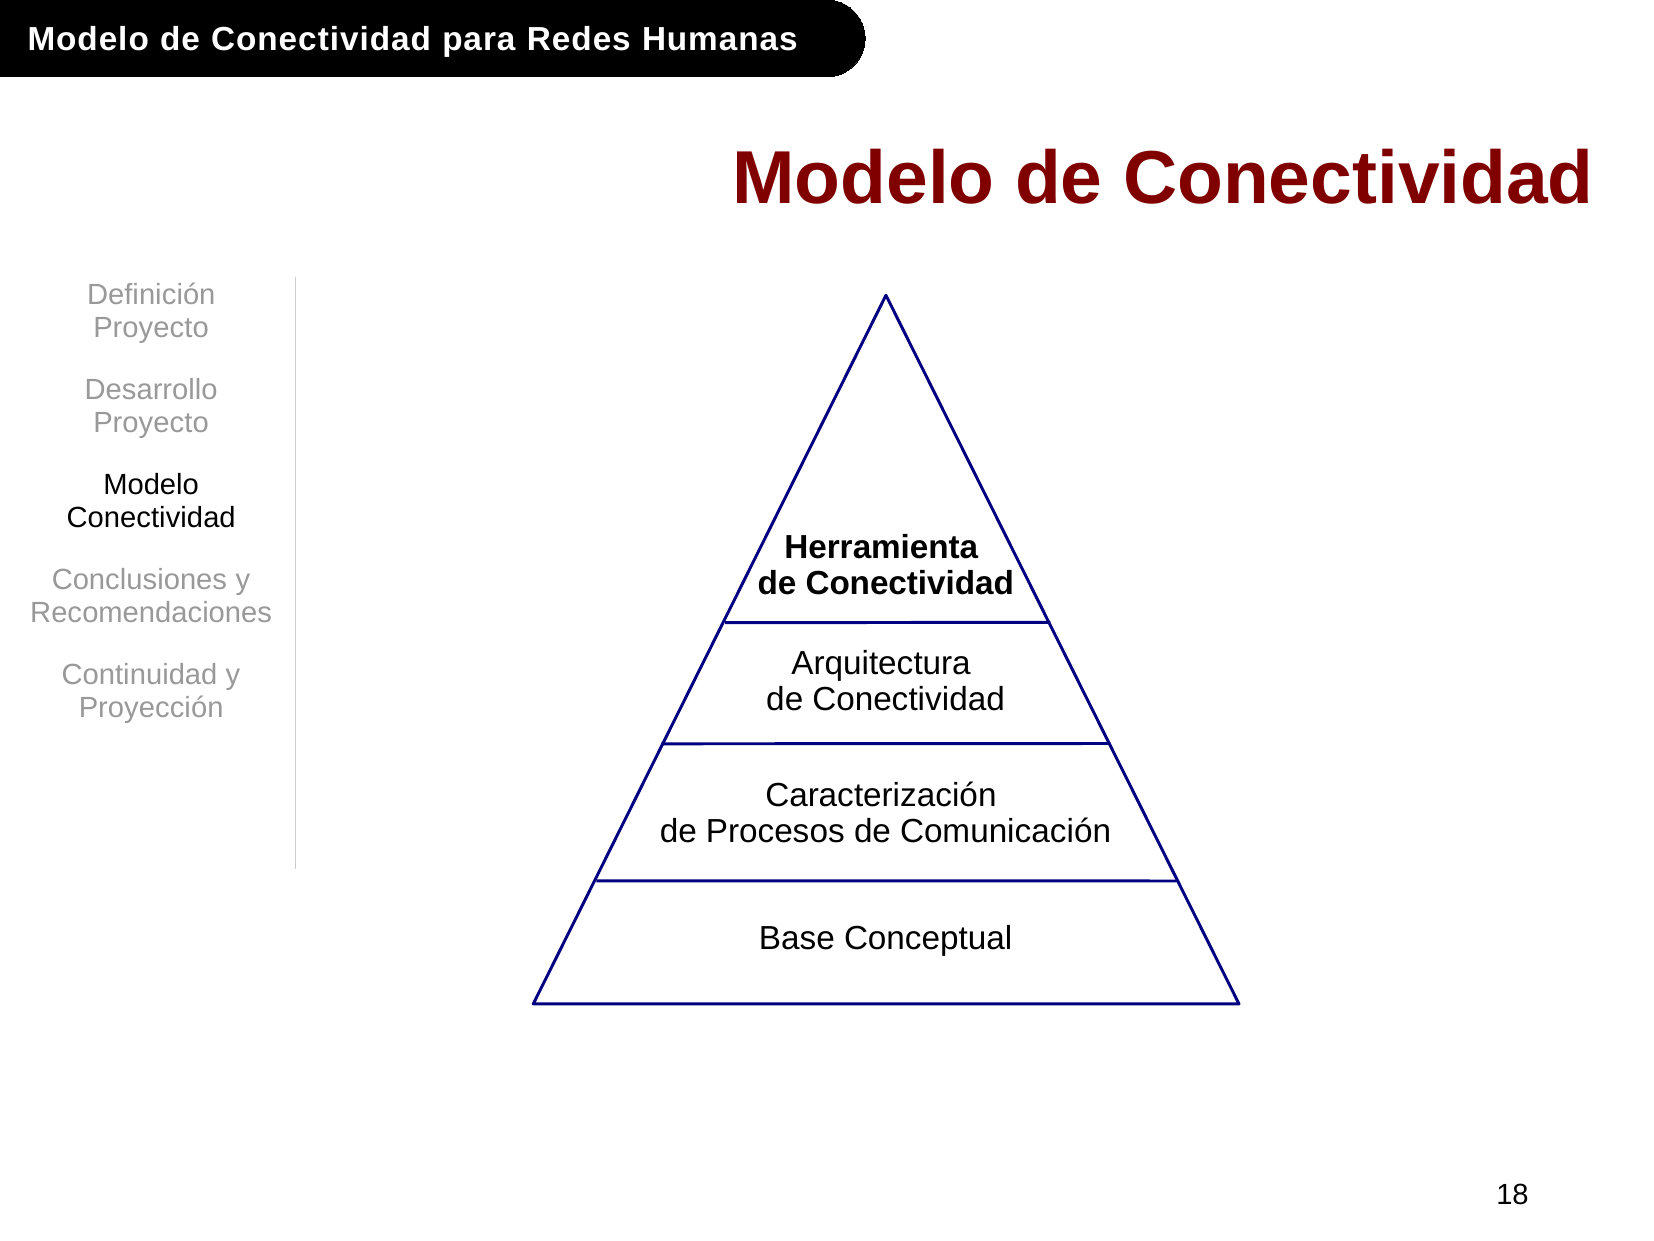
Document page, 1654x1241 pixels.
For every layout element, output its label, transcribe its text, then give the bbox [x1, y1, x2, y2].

title Modelo de Conectividad [118, 118, 1595, 237]
text_box Base Conceptual [758, 920, 1013, 963]
text_box Herramienta de Conectividad [757, 530, 1015, 615]
list Definición Proyecto Desarrollo Proyecto Modelo Conectividad Conclusiones y Recomendaciones Continuidad y Proyección [17, 277, 285, 862]
text_box Caracterización de Procesos de Comunicación [643, 778, 1128, 863]
text_box Arquitectura de Conectividad [766, 646, 1006, 728]
